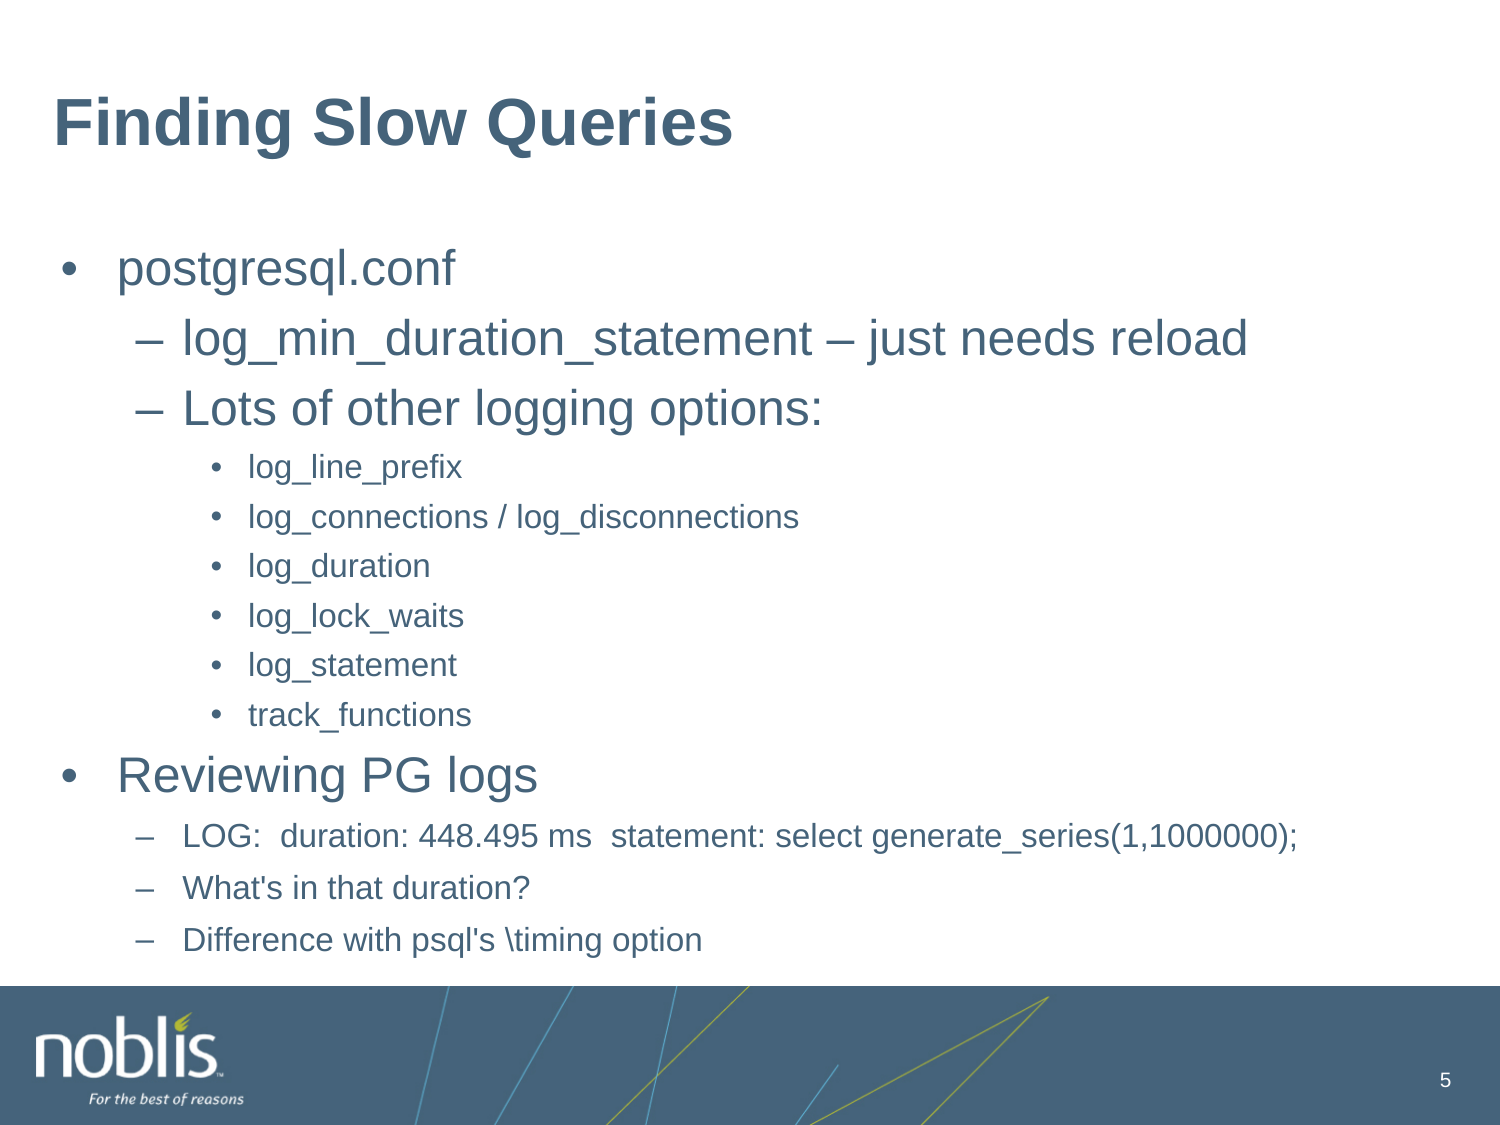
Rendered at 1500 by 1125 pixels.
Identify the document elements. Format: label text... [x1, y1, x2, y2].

picture [0, 986, 1500, 1125]
list postgresql.conf log_min_duration_statement – just needs reload Lots of other logging options: log_line_prefix log_connections / log_disconnections log_duration log_lock_waits log_statement track_functions Reviewing PG logs LOG: duration: 448.495 ms statement: select generate_series(1,1000000); What's in that duration? Difference with psql's \timing option [60, 239, 1437, 968]
title Finding Slow Queries [53, 38, 1438, 211]
